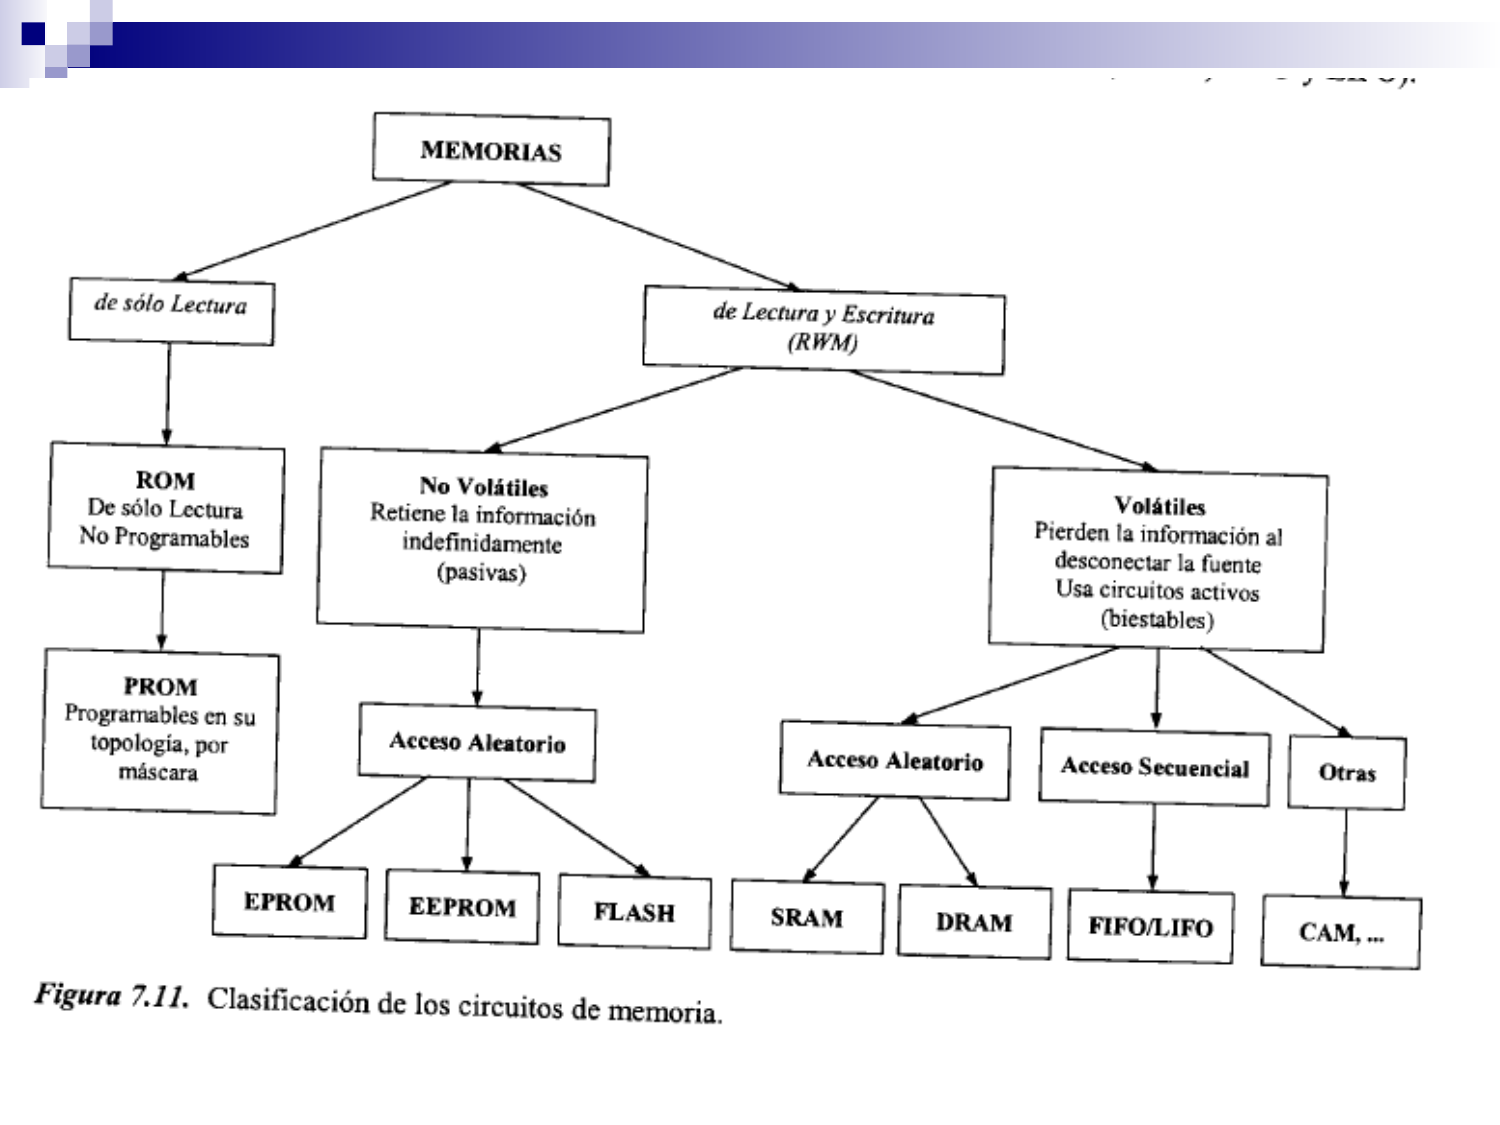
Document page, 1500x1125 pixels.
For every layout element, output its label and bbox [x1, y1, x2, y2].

picture [29, 78, 1450, 1053]
